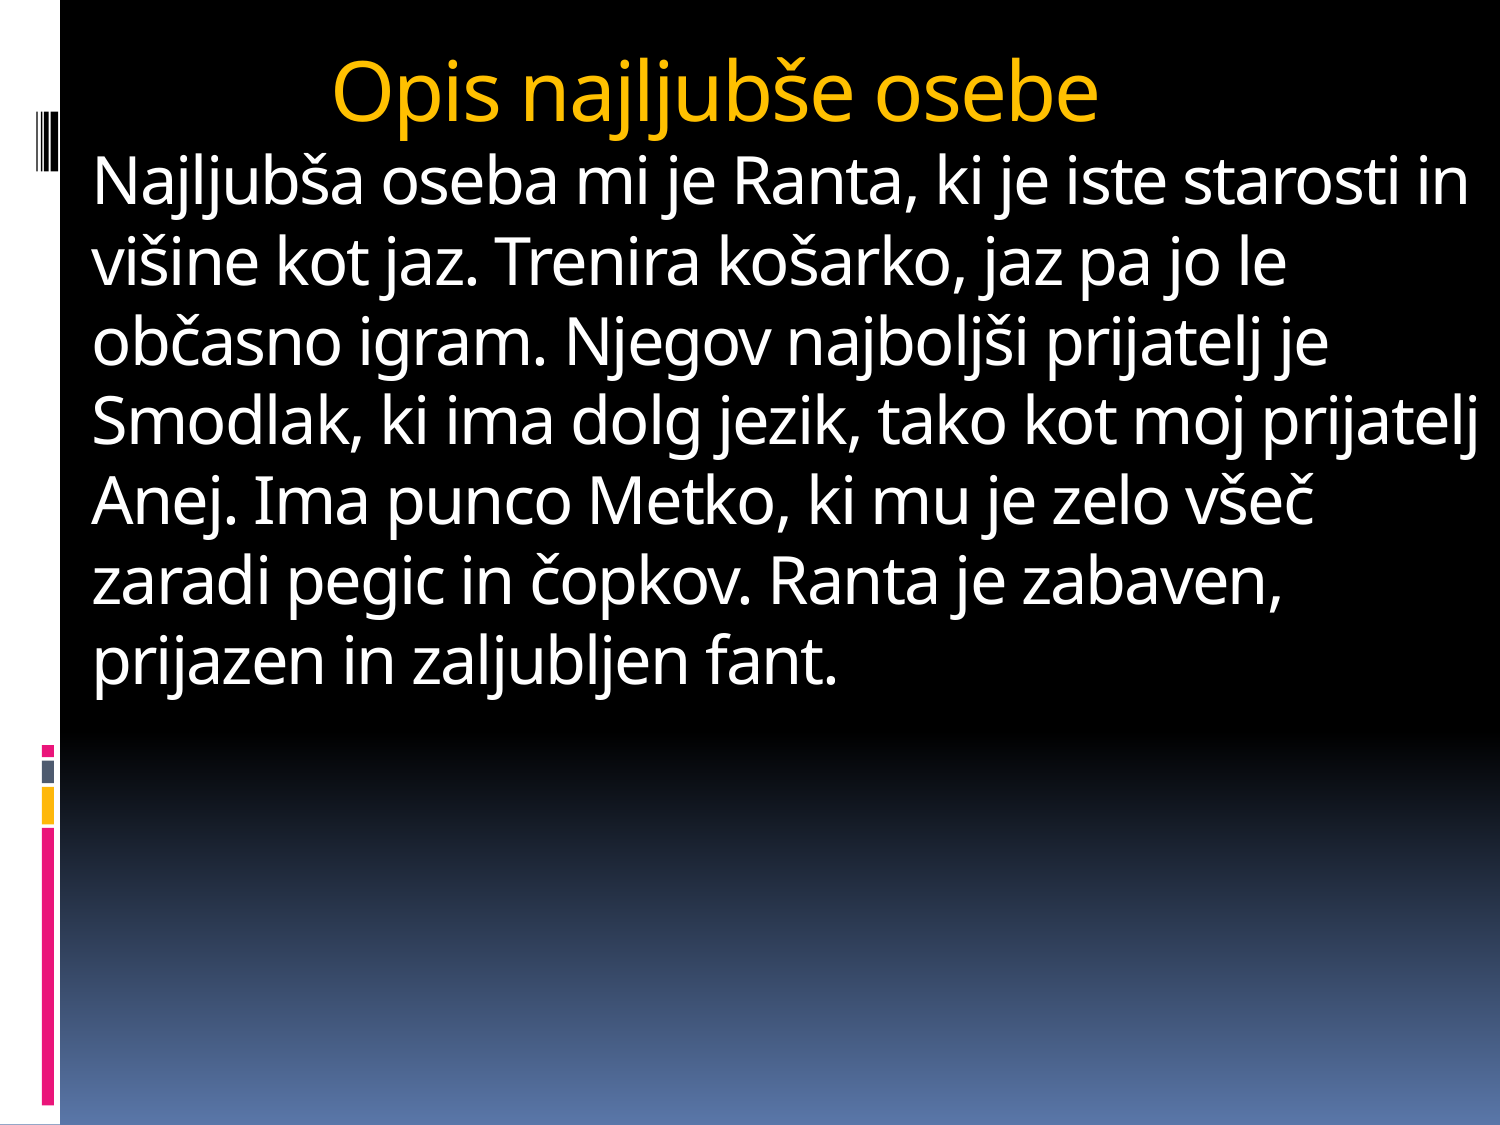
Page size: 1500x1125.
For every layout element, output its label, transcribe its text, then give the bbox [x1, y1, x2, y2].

title Opis najljubše osebe Najljubša oseba mi je Ranta, ki je iste starosti in višine kot jaz. Trenira košarko, jaz pa jo le občasno igram. Njegov najboljši prijatelj je Smodlak, ki ima dolg jezik, tako kot moj prijatelj Anej. Ima punco Metko, ki mu je zelo všeč zaradi pegic in čopkov. Ranta je zabaven, prijazen in zaljubljen fant. [76, 31, 1500, 1094]
